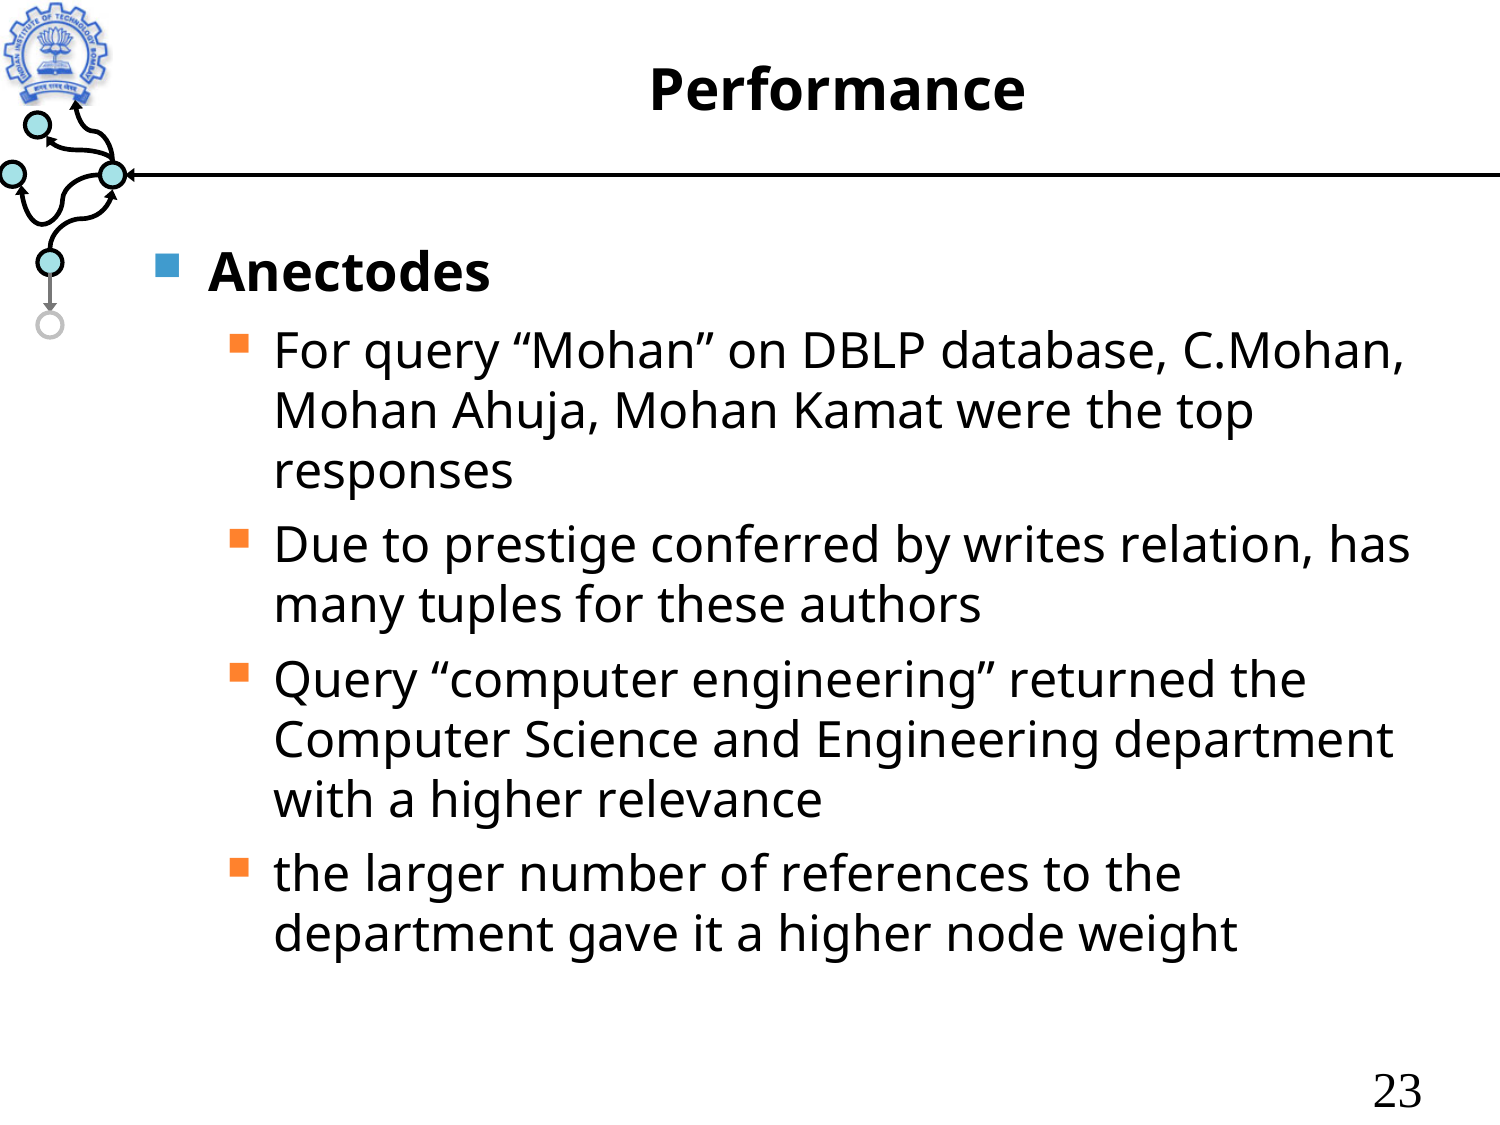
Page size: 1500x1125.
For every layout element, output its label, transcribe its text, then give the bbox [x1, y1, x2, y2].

title Performance [200, 12, 1476, 163]
picture [0, 0, 113, 106]
list Anectodes For query “Mohan” on DBLP database, C.Mohan, Mohan Ahuja, Mohan Kamat were the top responses Due to prestige conferred by writes relation, has many tuples for these authors Query “computer engineering” returned the Computer Science and Engineering department with a higher relevance the larger number of references to the department gave it a higher node weight [137, 237, 1450, 1063]
